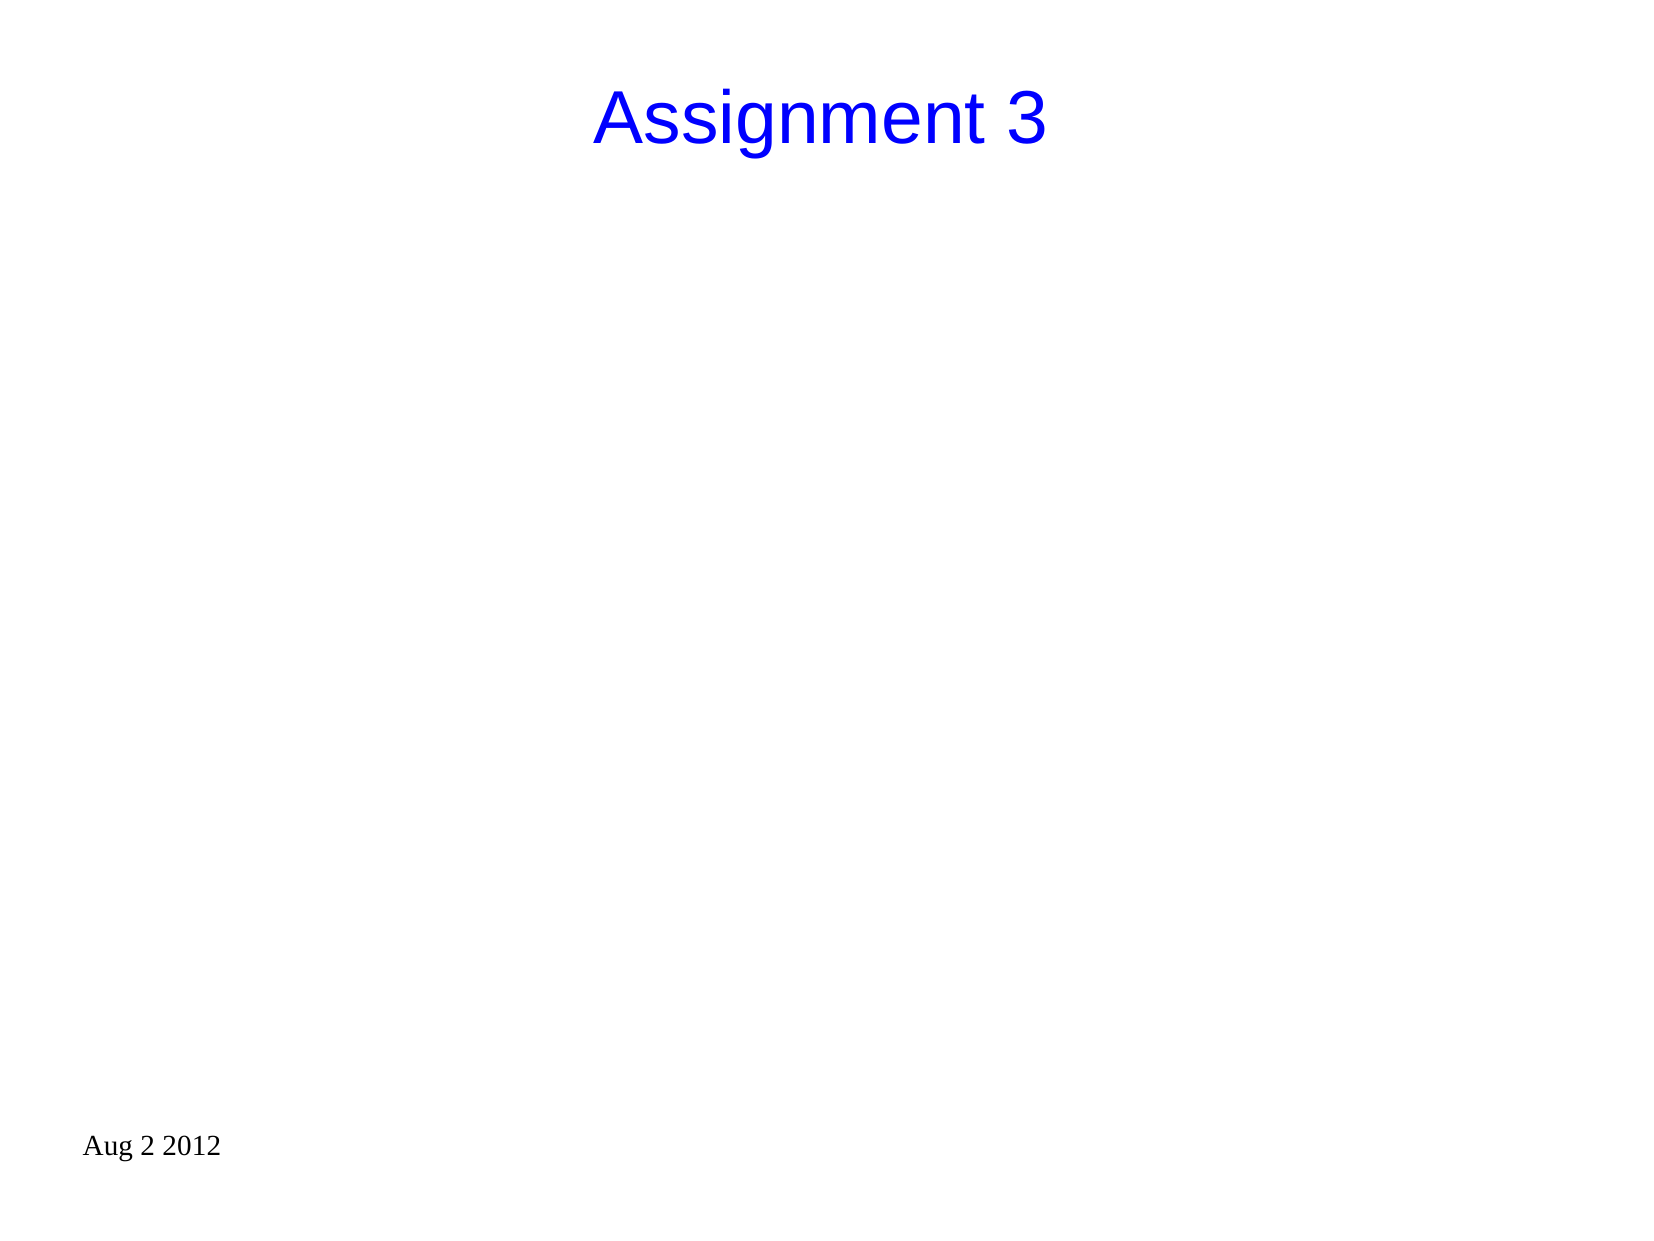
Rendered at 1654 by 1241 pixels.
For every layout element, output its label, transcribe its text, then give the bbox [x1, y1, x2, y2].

title Assignment 3 [76, 58, 1565, 178]
